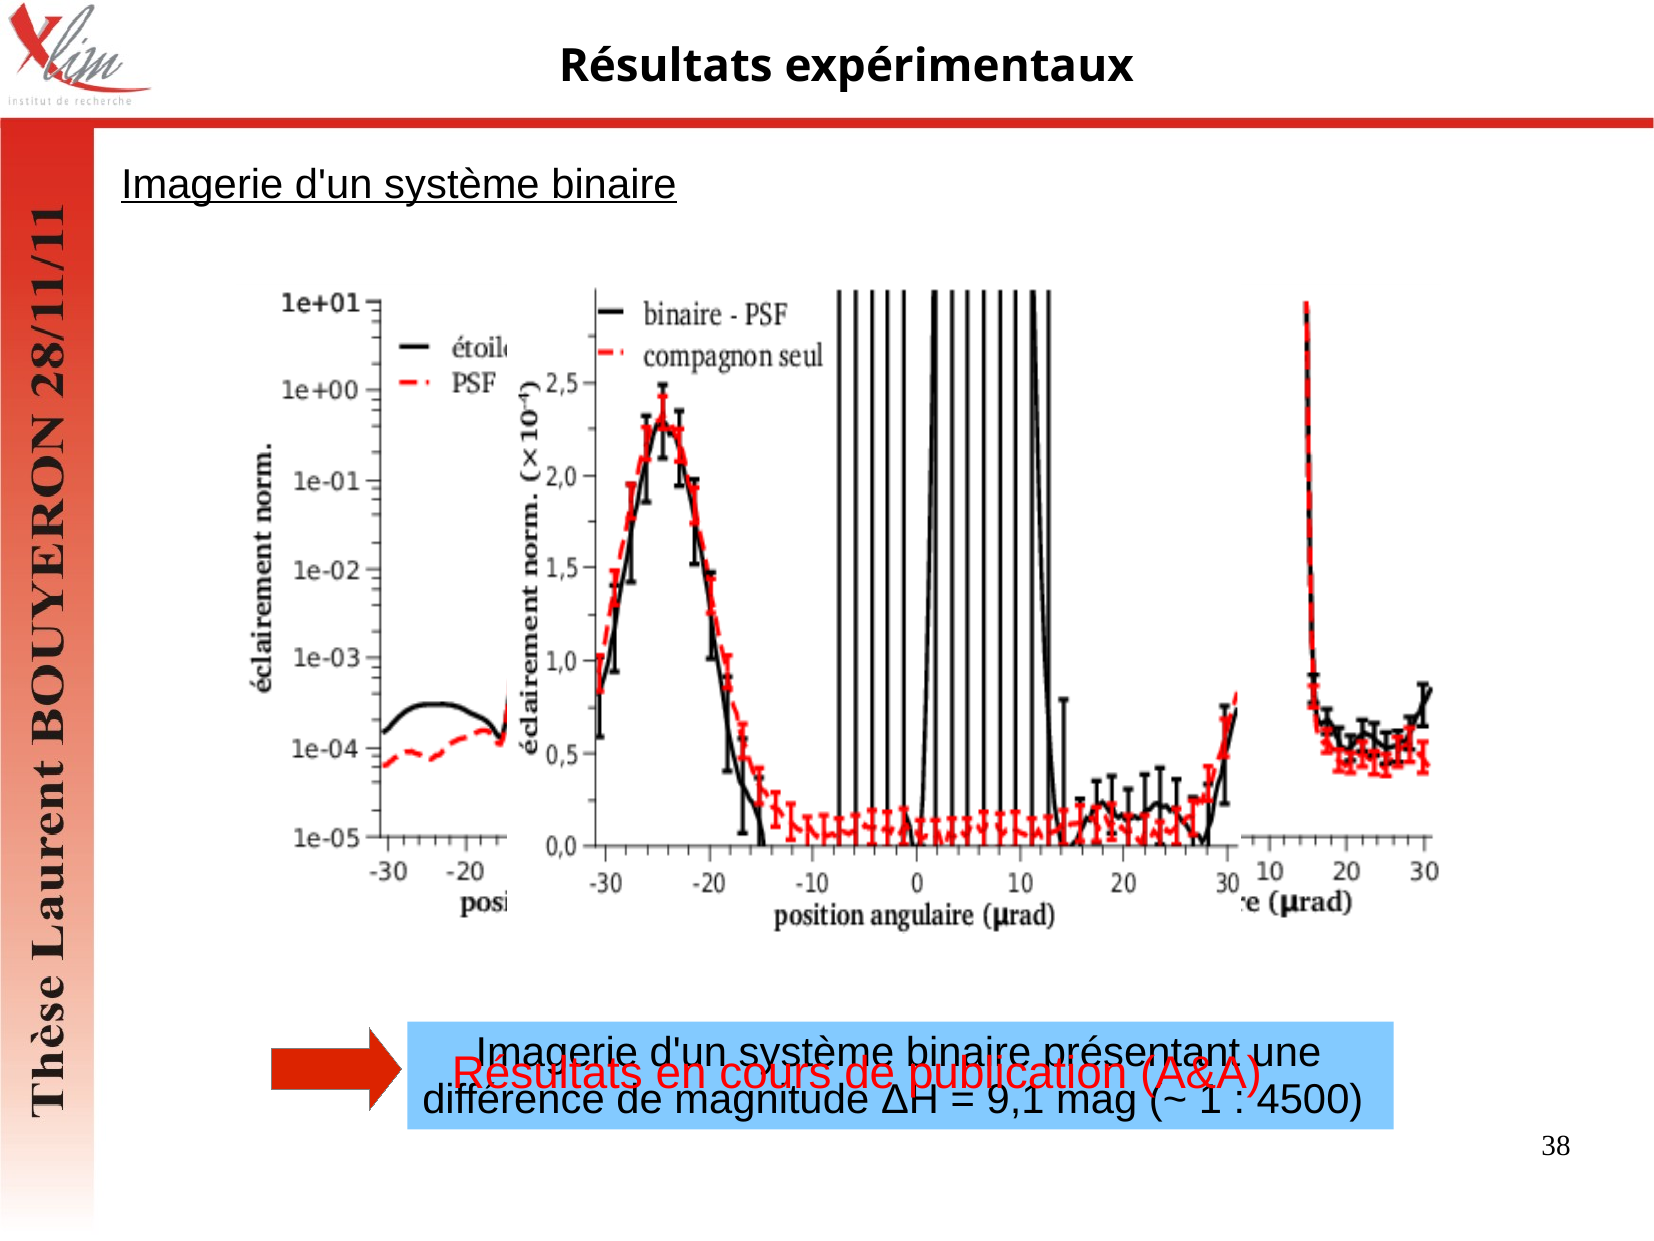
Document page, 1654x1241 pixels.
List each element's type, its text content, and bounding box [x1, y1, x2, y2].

text_box Résultats expérimentaux [201, 32, 1491, 100]
text_box Imagerie d'un système binaire [106, 153, 692, 215]
text_box Résultats en cours de publication (A&A) [437, 1039, 1347, 1106]
text_box [271, 1027, 402, 1111]
text_box Imagerie d'un système binaire présentant une différence de magnitude ΔH = 9,1 mag (~ 1 : 4500) [407, 1021, 1394, 1130]
picture [0, 0, 1654, 1241]
